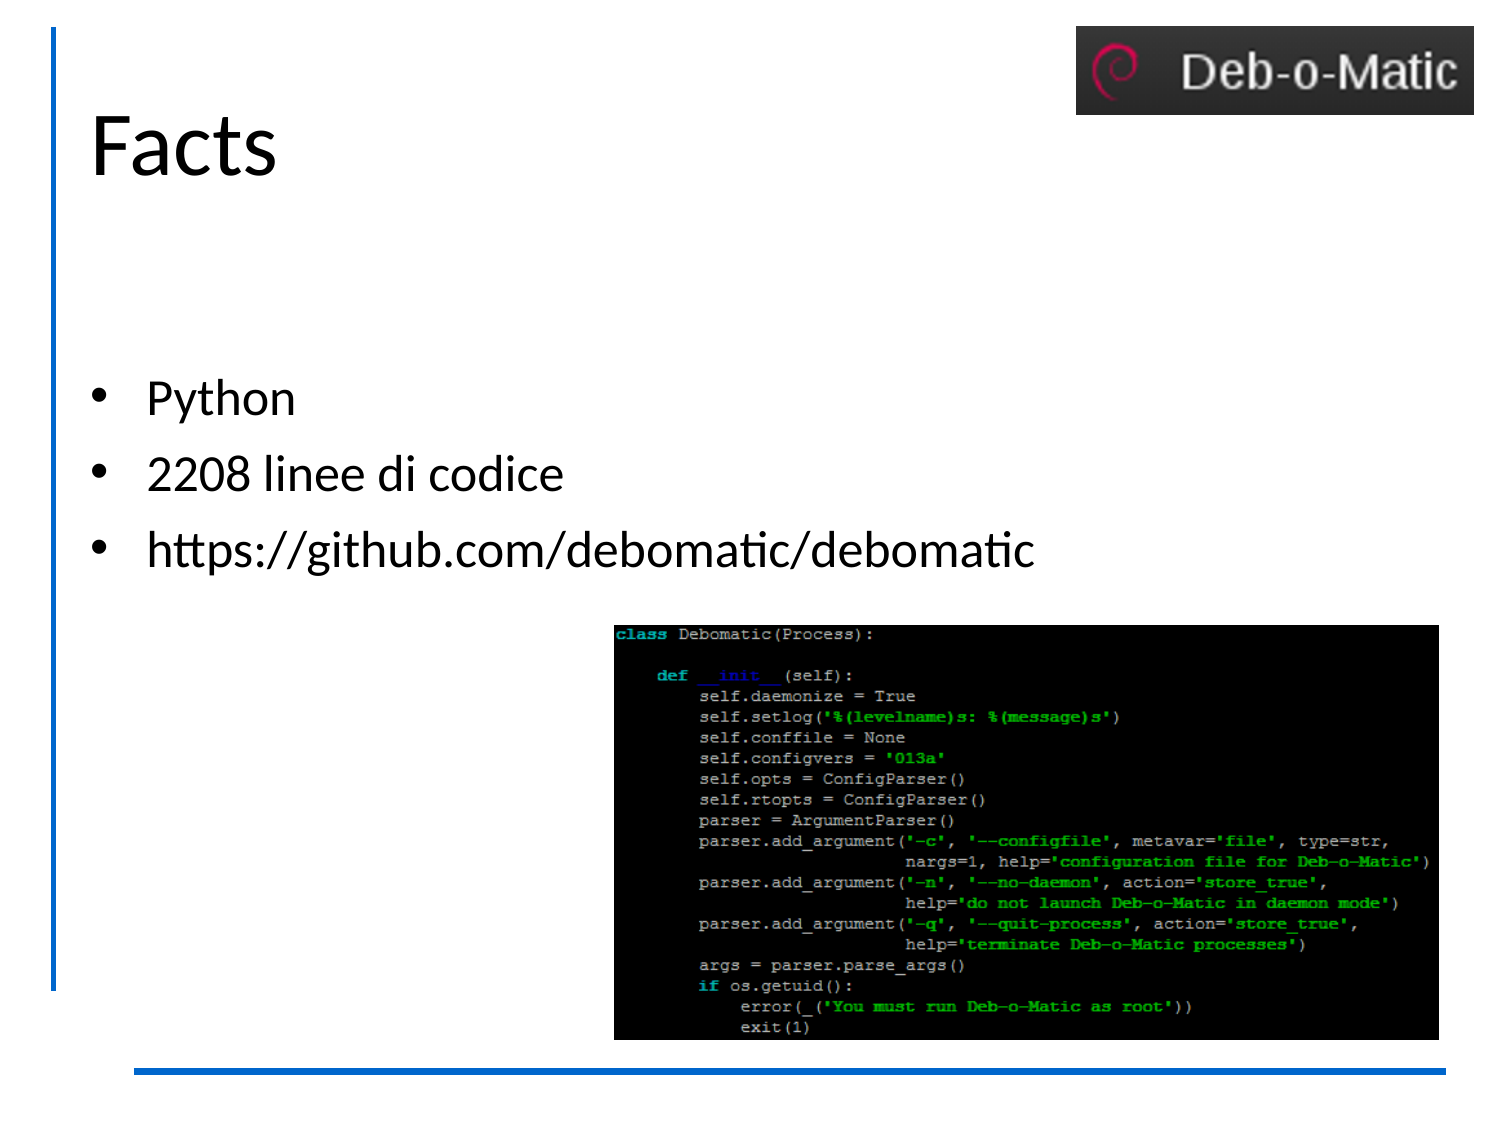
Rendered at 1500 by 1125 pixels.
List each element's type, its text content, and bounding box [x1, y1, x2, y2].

title Facts [75, 45, 1425, 233]
picture [614, 625, 1439, 1040]
list Python 2208 linee di codice https://github.com/debomatic/debomatic [75, 262, 1425, 1005]
picture [1076, 26, 1474, 115]
